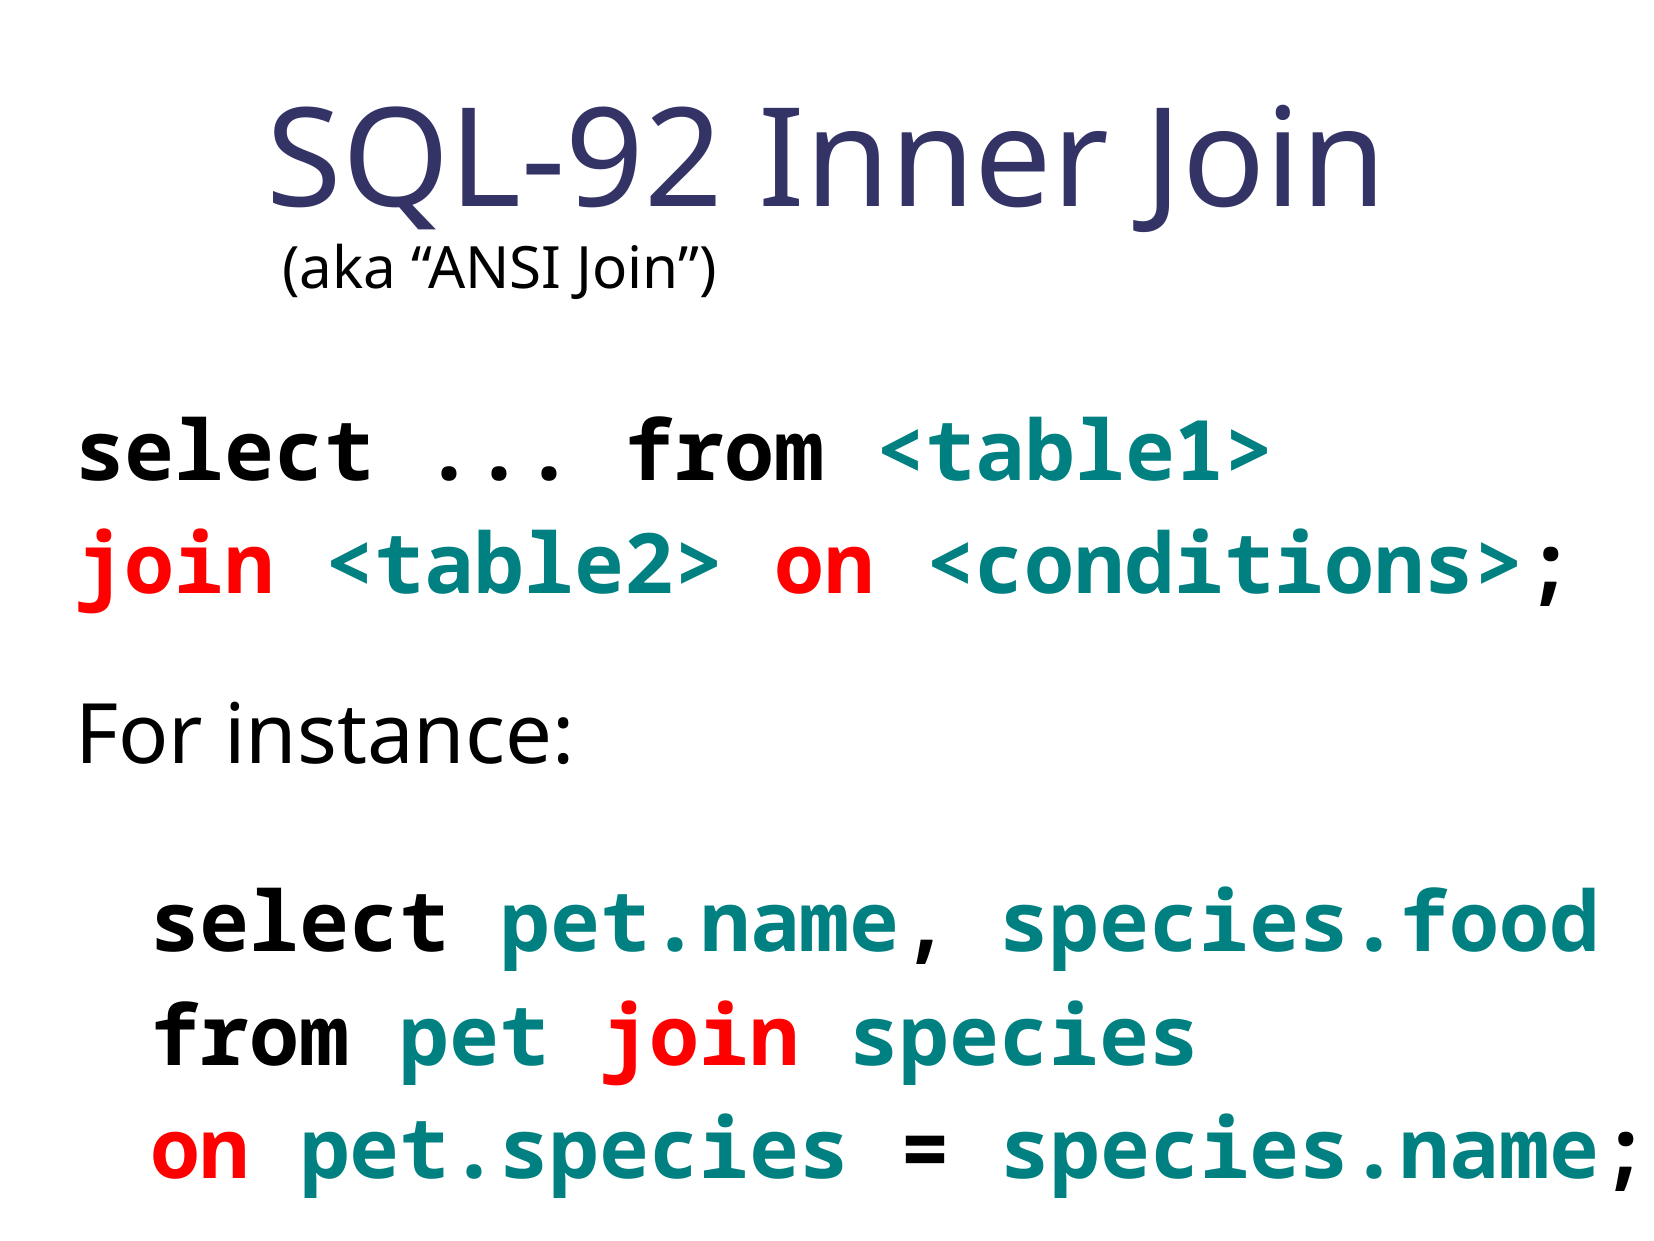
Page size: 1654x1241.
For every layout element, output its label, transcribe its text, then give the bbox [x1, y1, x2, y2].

text_box For instance: [75, 675, 1654, 865]
text_box select pet.name, species.food from pet join species on pet.species = species.name; [150, 865, 1654, 1151]
text_box (aka “ANSI Join”) [267, 218, 948, 305]
title SQL-92 Inner Join [82, 56, 1571, 250]
subtitle select ... from <table1> join <table2> on <conditions>; [75, 391, 1613, 584]
